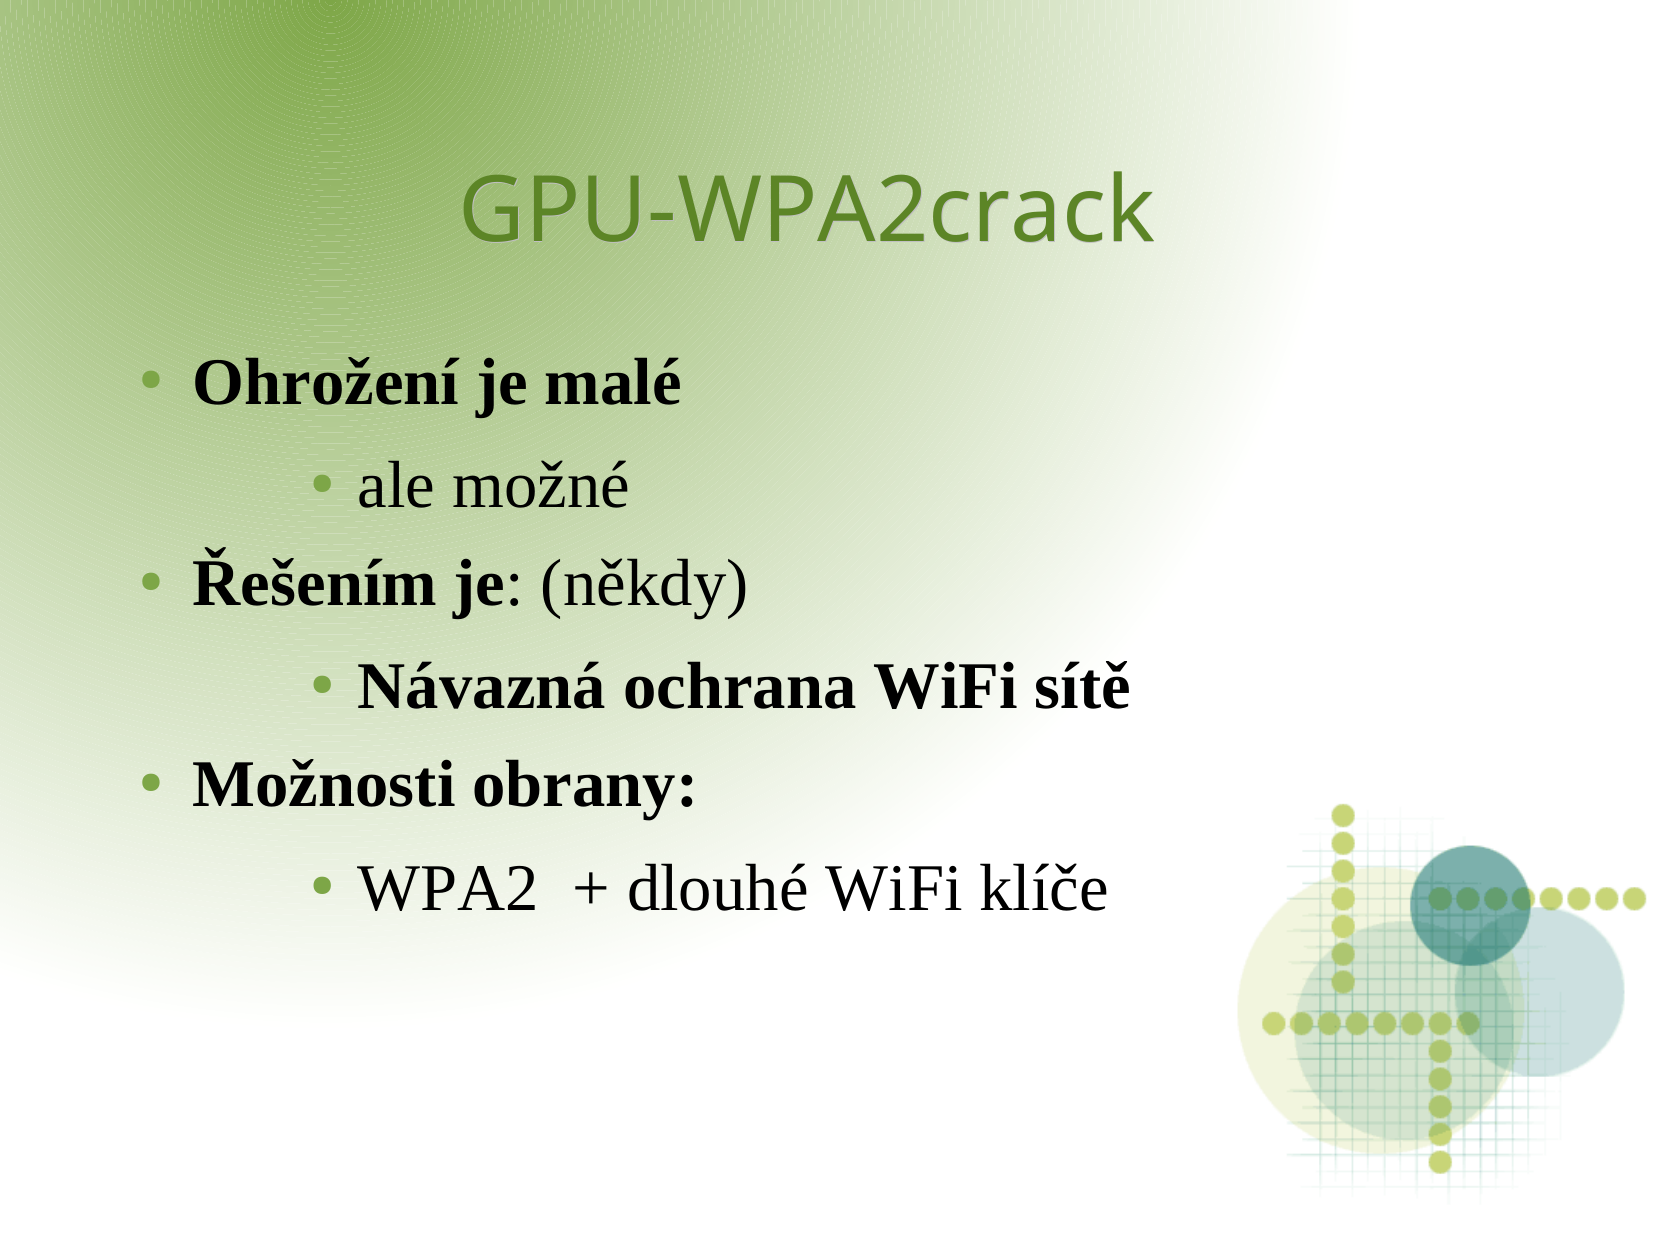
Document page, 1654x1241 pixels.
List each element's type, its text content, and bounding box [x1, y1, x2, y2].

list Ohrožení je malé ale možné Řešením je: (někdy) Návazná ochrana WiFi sítě Možnosti obrany: WPA2 + dlouhé WiFi klíče [121, 344, 1534, 1127]
picture [1224, 792, 1654, 1211]
title GPU-WPA2crack [121, 102, 1534, 311]
